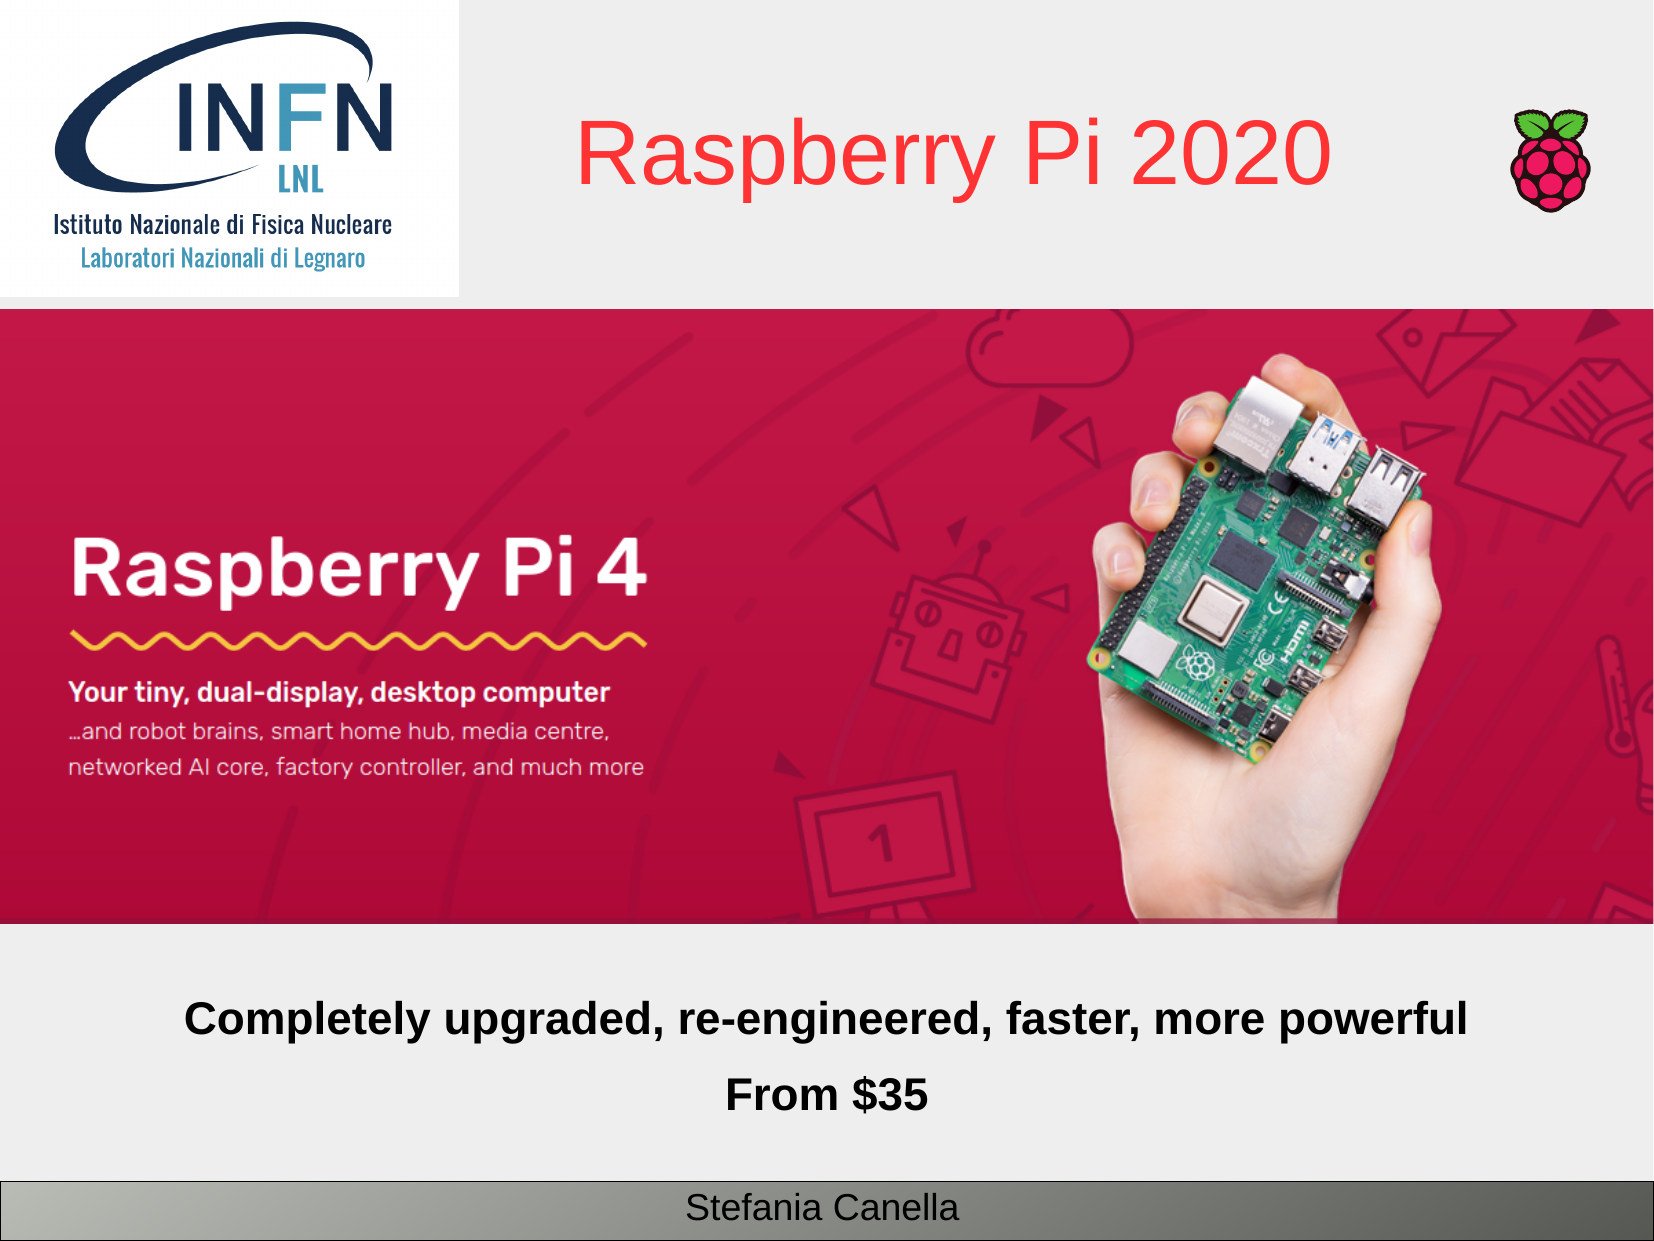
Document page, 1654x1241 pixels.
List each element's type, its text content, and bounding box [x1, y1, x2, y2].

text_box Completely upgraded, re-engineered, faster, more powerful From $35 [0, 985, 1654, 1156]
text_box Stefania Canella [670, 1178, 984, 1241]
picture [0, 0, 459, 297]
picture [0, 309, 1654, 924]
text_box [0, 1181, 670, 1241]
text_box [1571, 109, 1591, 203]
title Raspberry Pi 2020 [459, 49, 1571, 257]
text_box [984, 1181, 1654, 1241]
